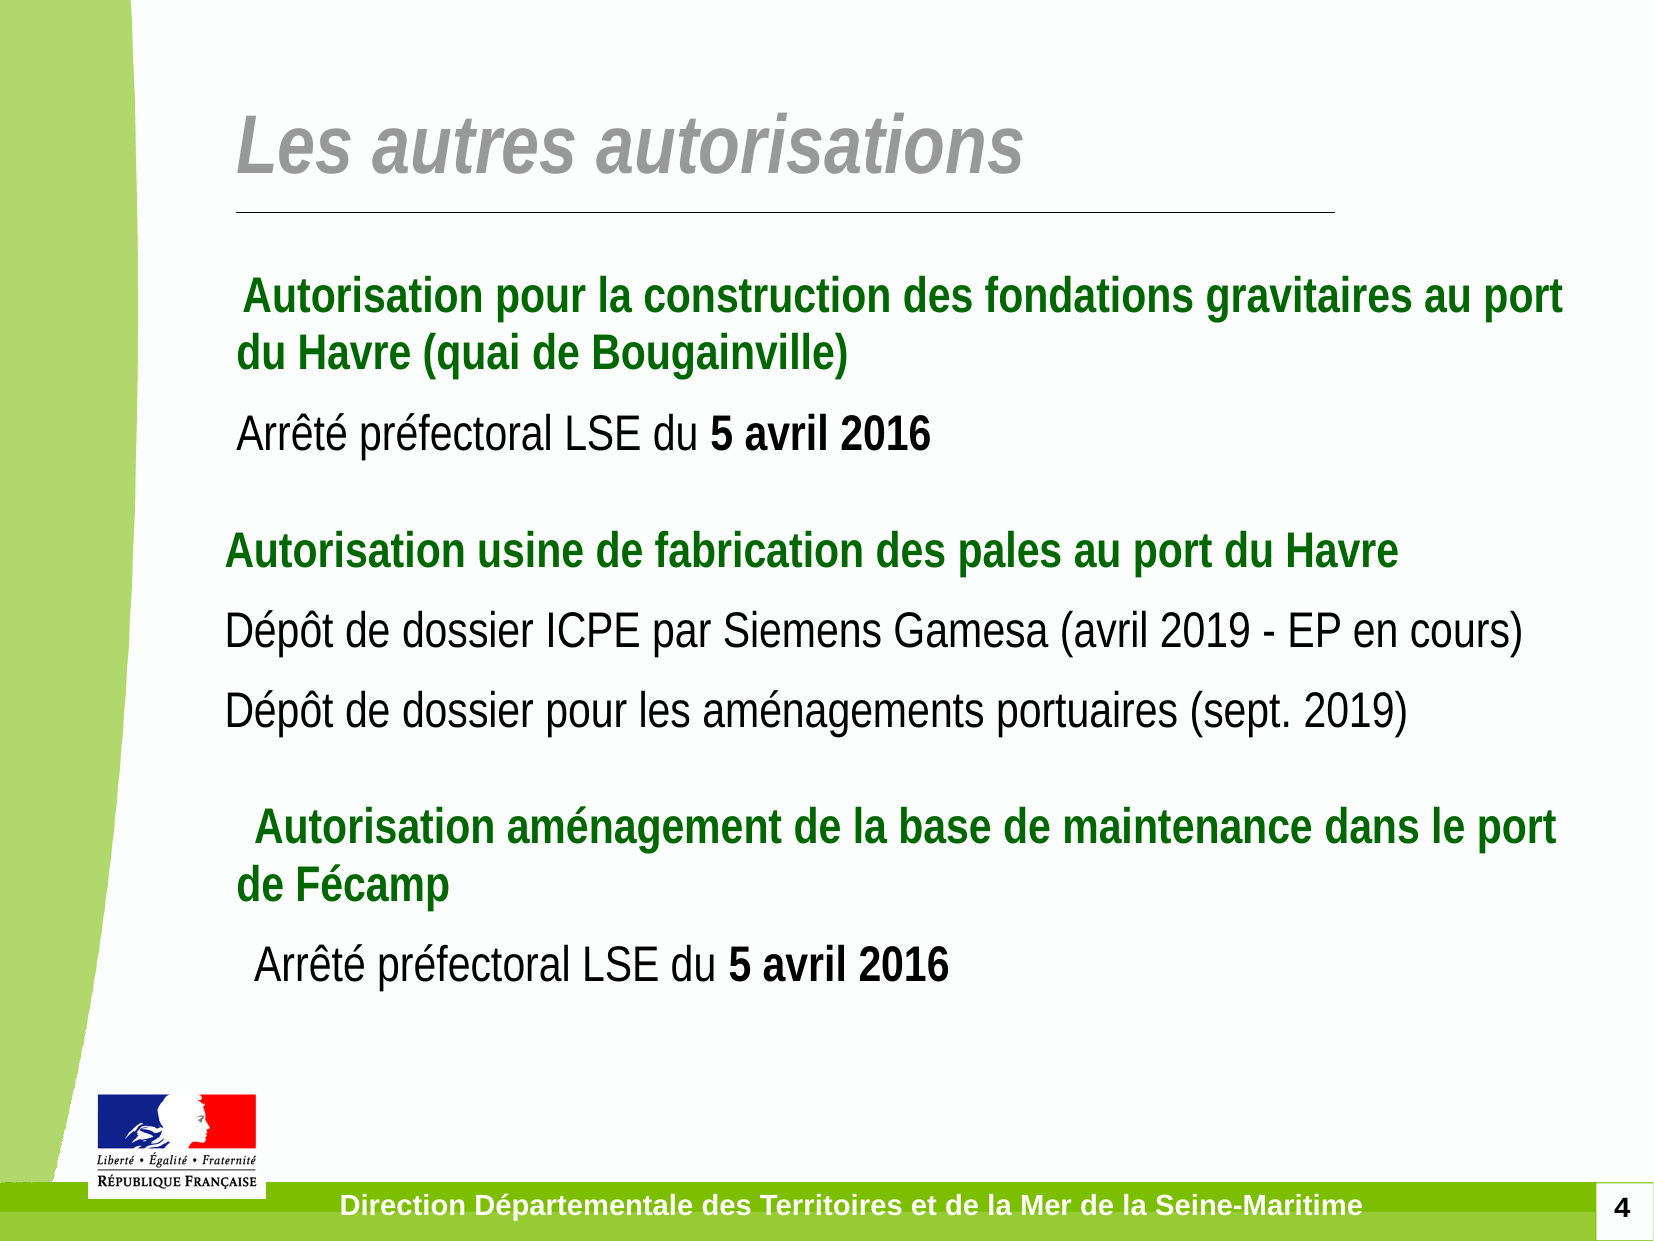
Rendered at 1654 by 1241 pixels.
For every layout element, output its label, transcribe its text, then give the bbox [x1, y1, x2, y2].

picture [0, 0, 1654, 1241]
list Autorisation usine de fabrication des pales au port du Havre Dépôt de dossier ICPE par Siemens Gamesa (avril 2019 - EP en cours) Dépôt de dossier pour les aménagements portuaires (sept. 2019) [206, 520, 1536, 739]
text_box Direction Départementale des Territoires et de la Mer de la Seine-Maritime [324, 1181, 1536, 1241]
list Autorisation pour la construction des fondations gravitaires au port du Havre (quai de Bougainville) Arrêté préfectoral LSE du 5 avril 2016 [236, 265, 1565, 473]
title Les autres autorisations [236, 39, 1595, 248]
list Autorisation aménagement de la base de maintenance dans le port de Fécamp Arrêté préfectoral LSE du 5 avril 2016 [236, 797, 1565, 1073]
